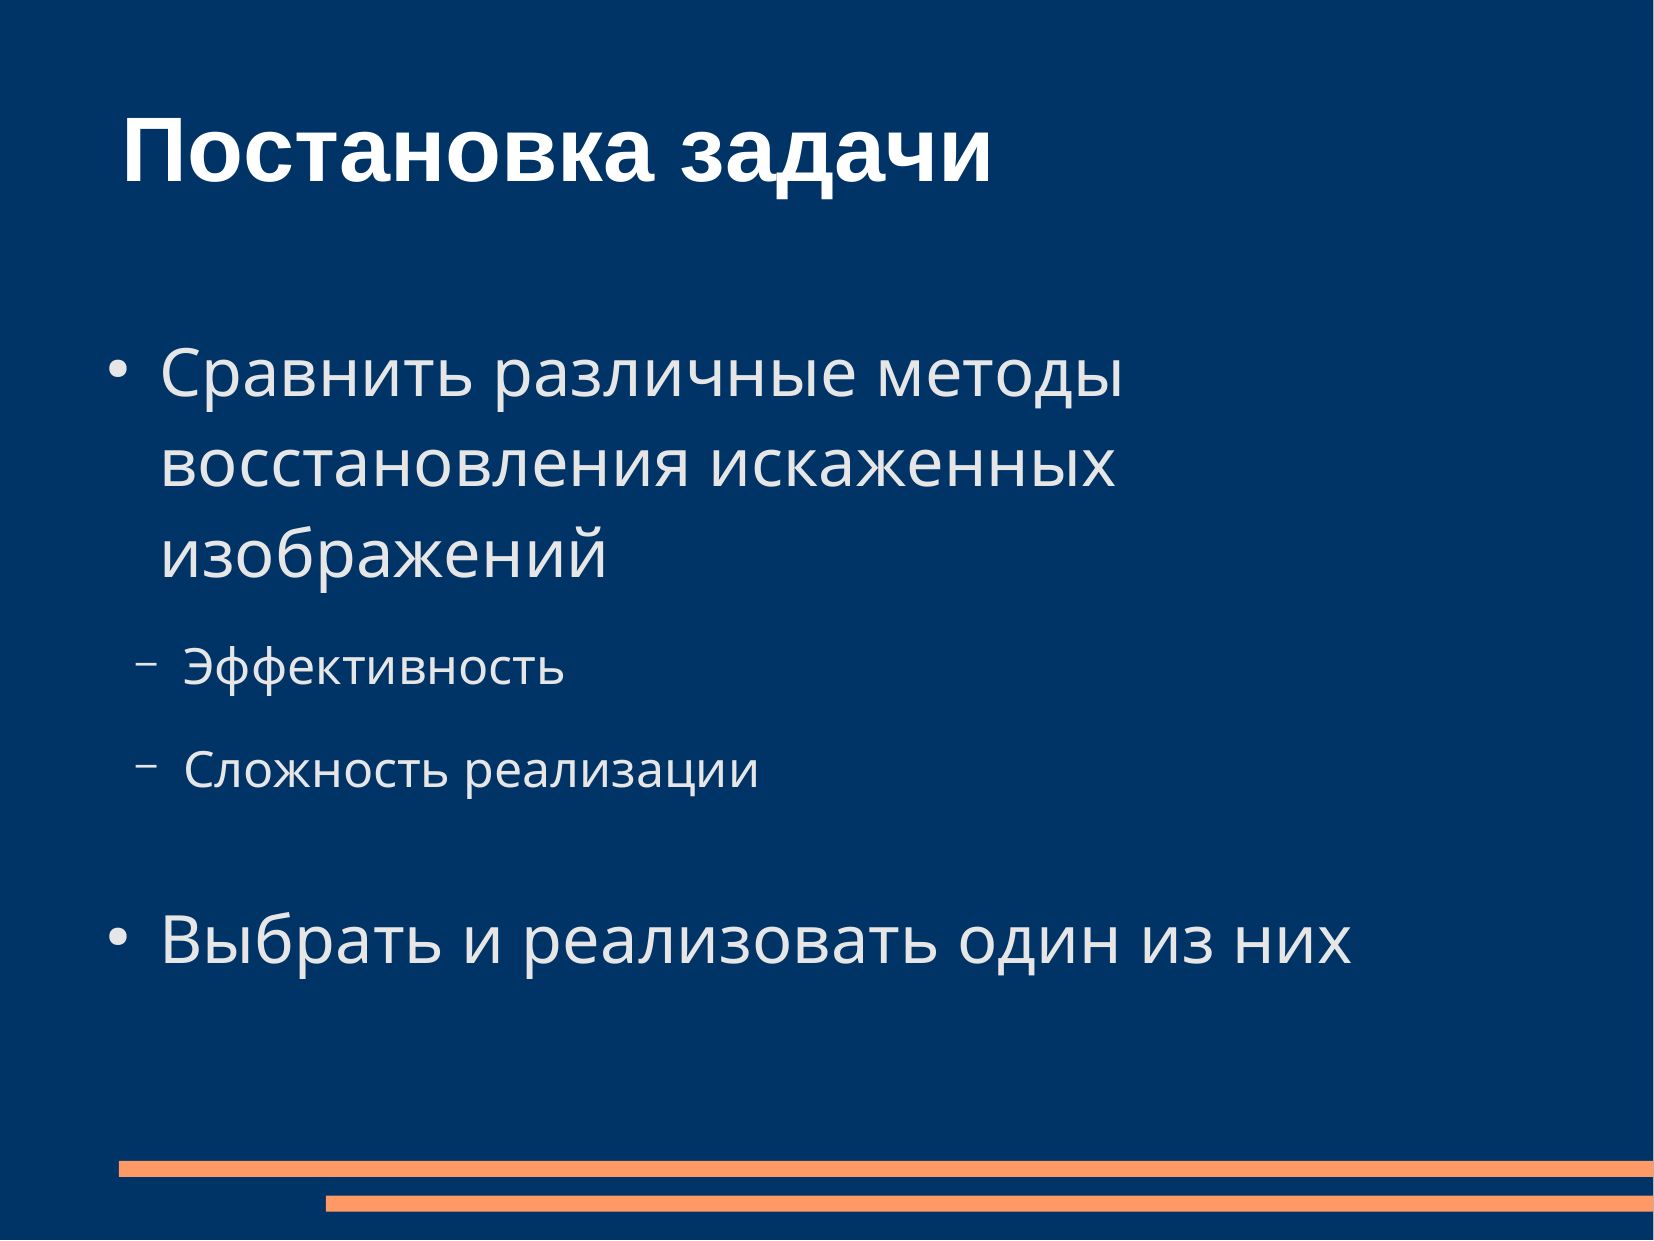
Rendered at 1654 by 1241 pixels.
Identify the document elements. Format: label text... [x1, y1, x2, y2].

list Сравнить различные методы восстановления искаженных изображений Эффективность Сложность реализации Выбрать и реализовать один из них [88, 324, 1528, 926]
title Постановка задачи [121, 46, 1534, 254]
